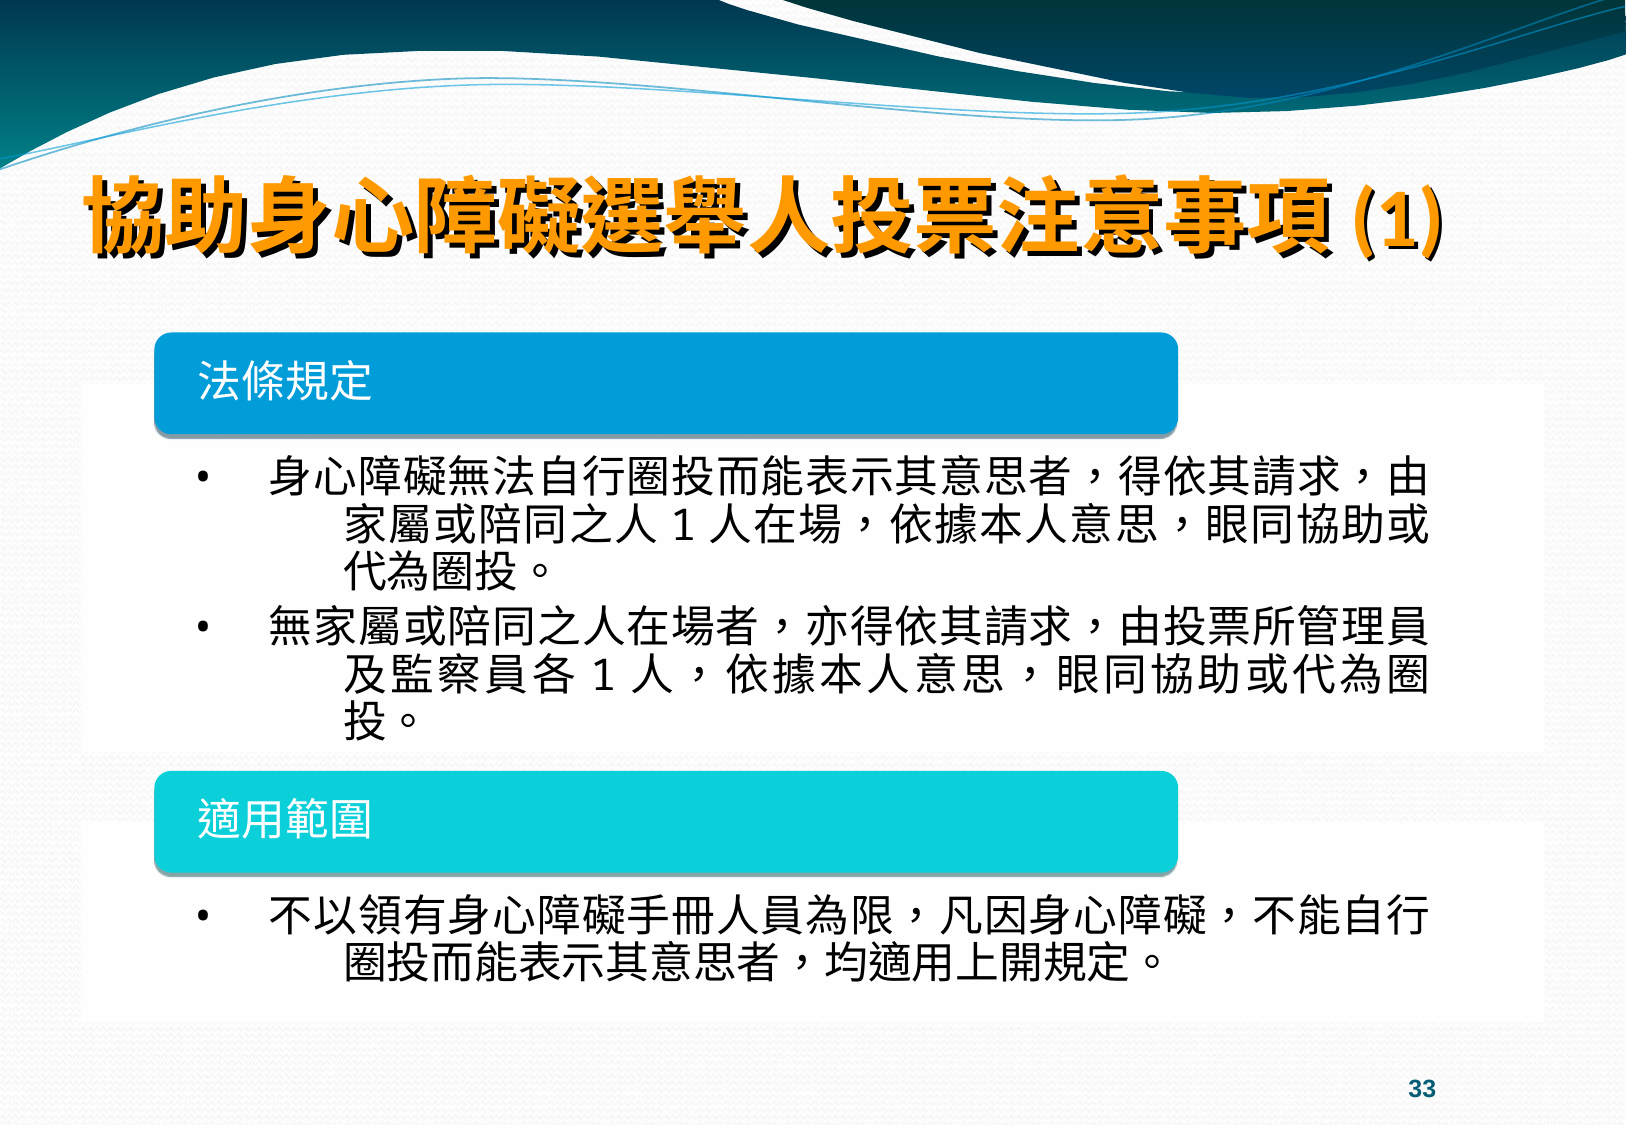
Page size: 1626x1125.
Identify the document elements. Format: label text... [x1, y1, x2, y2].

title 協助身心障礙選舉人投票注意事項(1) [81, 115, 1544, 304]
text_box 適用範圍 [154, 770, 1179, 873]
text_box 身心障礙無法自行圈投而能表示其意思者，得依其請求，由家屬或陪同之人1人在場，依據本人意思，眼同協助或代為圈投。 無家屬或陪同之人在場者，亦得依其請求，由投票所管理員及監察員各1人，依據本人意思，眼同協助或代為圈投。 [81, 383, 1544, 753]
text_box 33 [1408, 1042, 1544, 1103]
text_box 不以領有身心障礙手冊人員為限，凡因身心障礙，不能自行圈投而能表示其意思者，均適用上開規定。 [81, 821, 1544, 1023]
text_box 法條規定 [154, 332, 1179, 435]
